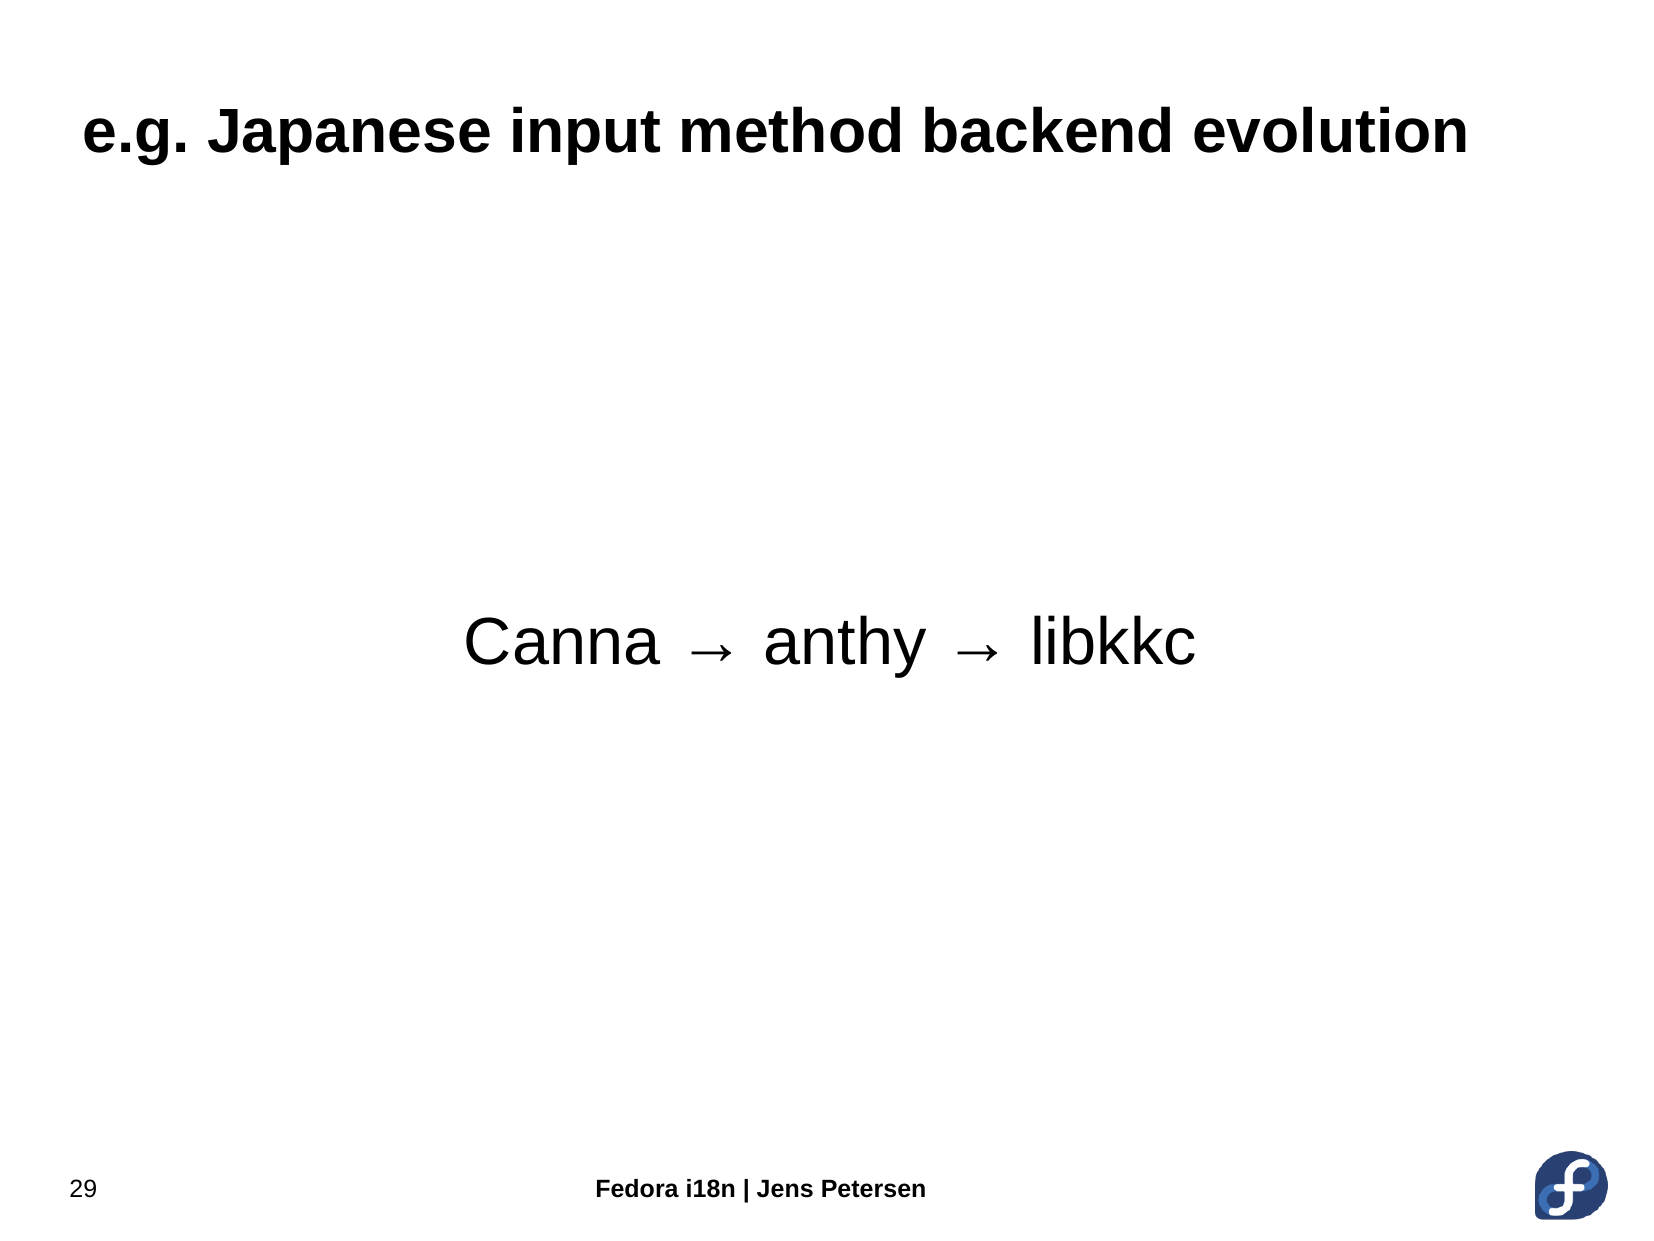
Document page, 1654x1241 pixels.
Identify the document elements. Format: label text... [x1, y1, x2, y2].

subtitle Canna → anthy → libkkc [86, 244, 1576, 1039]
picture [1529, 1146, 1613, 1224]
title e.g. Japanese input method backend evolution [82, 37, 1571, 226]
